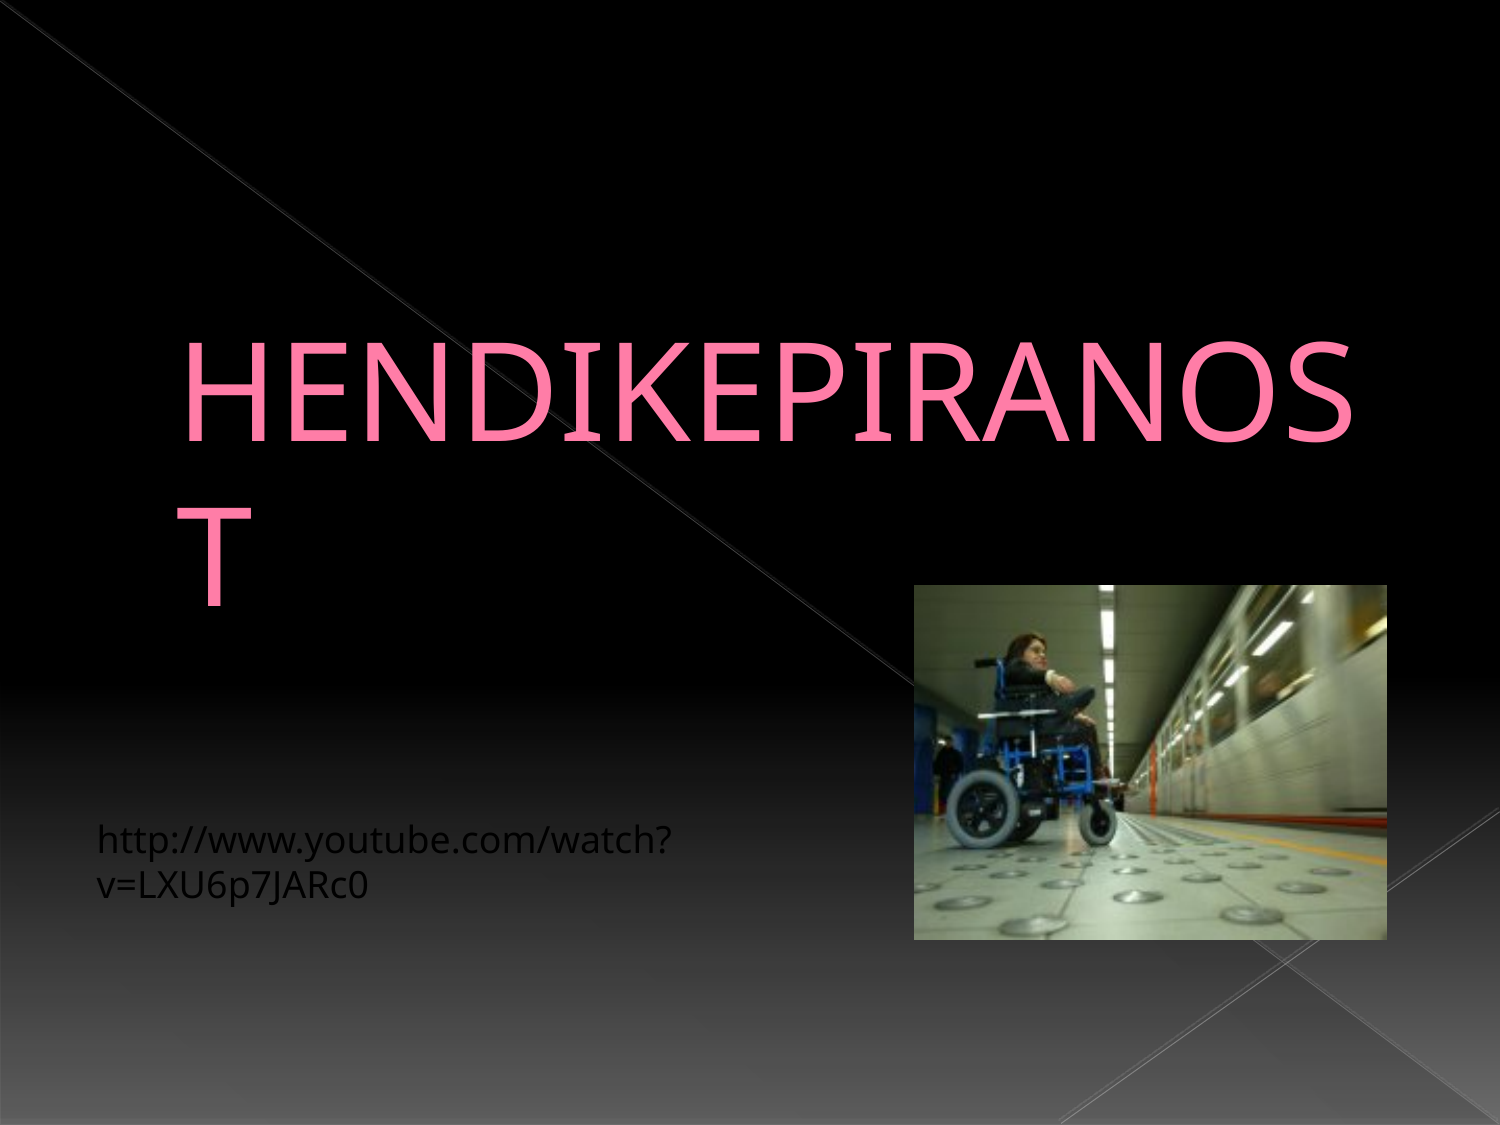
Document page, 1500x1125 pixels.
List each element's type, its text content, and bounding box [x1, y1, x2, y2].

text_box http://www.youtube.com/watch?v=LXU6p7JARc0 [81, 808, 832, 914]
title HENDIKEPIRANOST [82, 375, 1432, 563]
picture [914, 585, 1387, 941]
